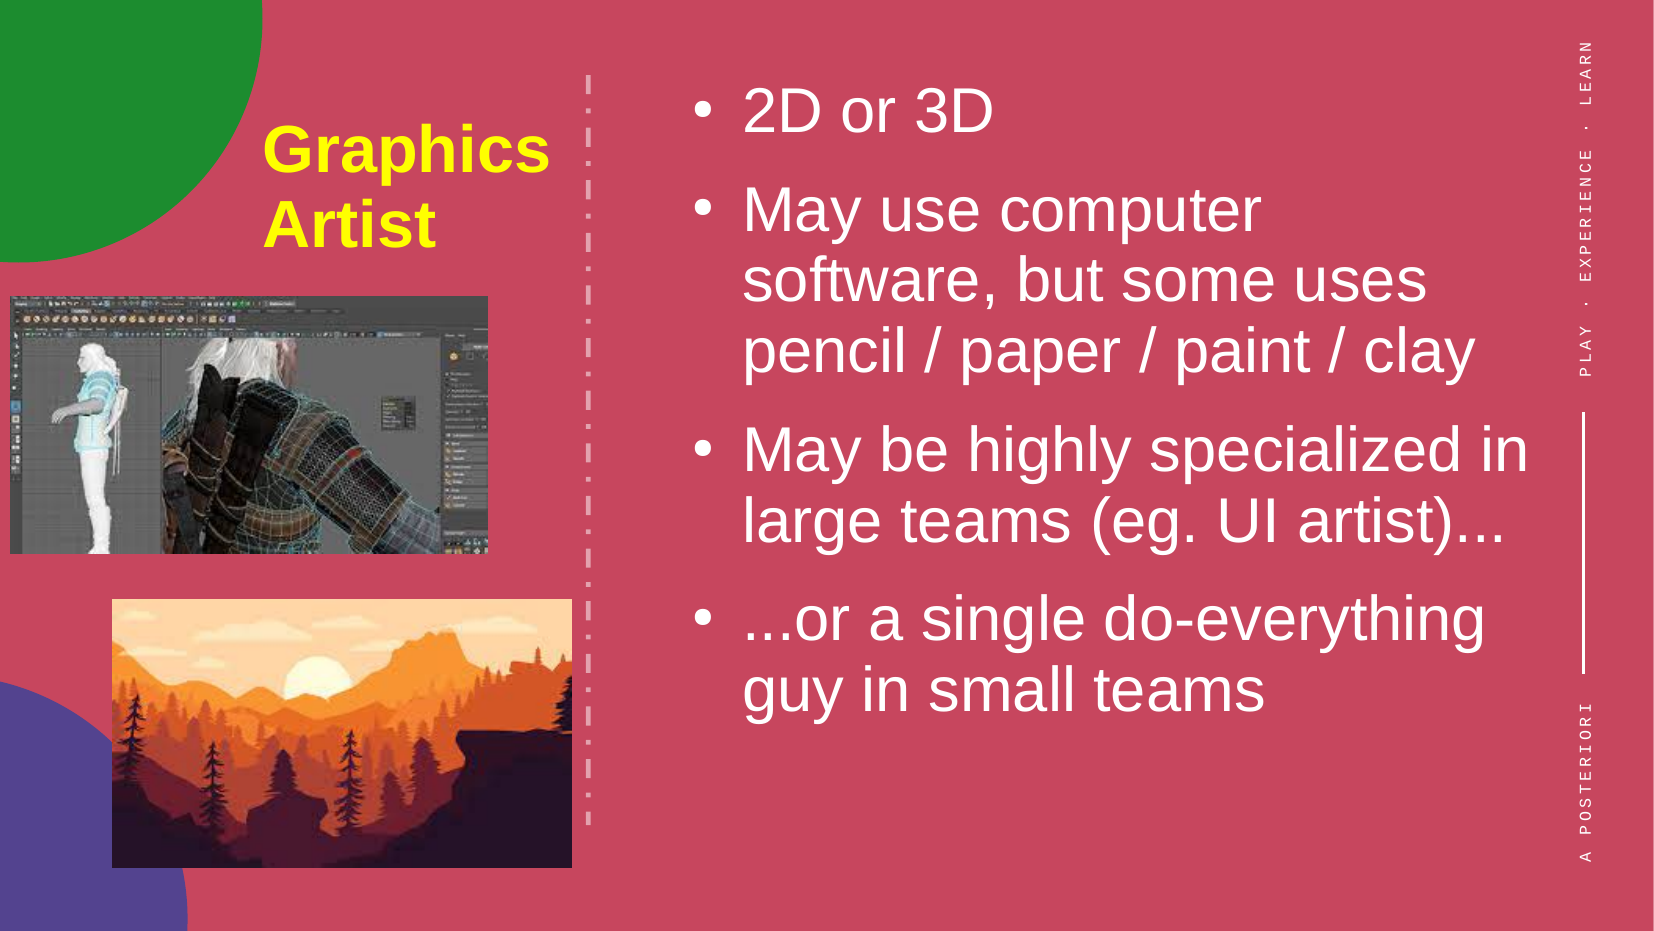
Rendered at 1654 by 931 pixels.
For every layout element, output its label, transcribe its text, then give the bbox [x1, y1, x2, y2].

picture [112, 599, 572, 868]
picture [10, 296, 488, 554]
list 2D or 3D May use computer software, but some uses pencil / paper / paint / clay May be highly specialized in large teams (eg. UI artist)... ...or a single do-everything guy in small teams [675, 75, 1538, 758]
title Graphics Artist [262, 109, 675, 265]
